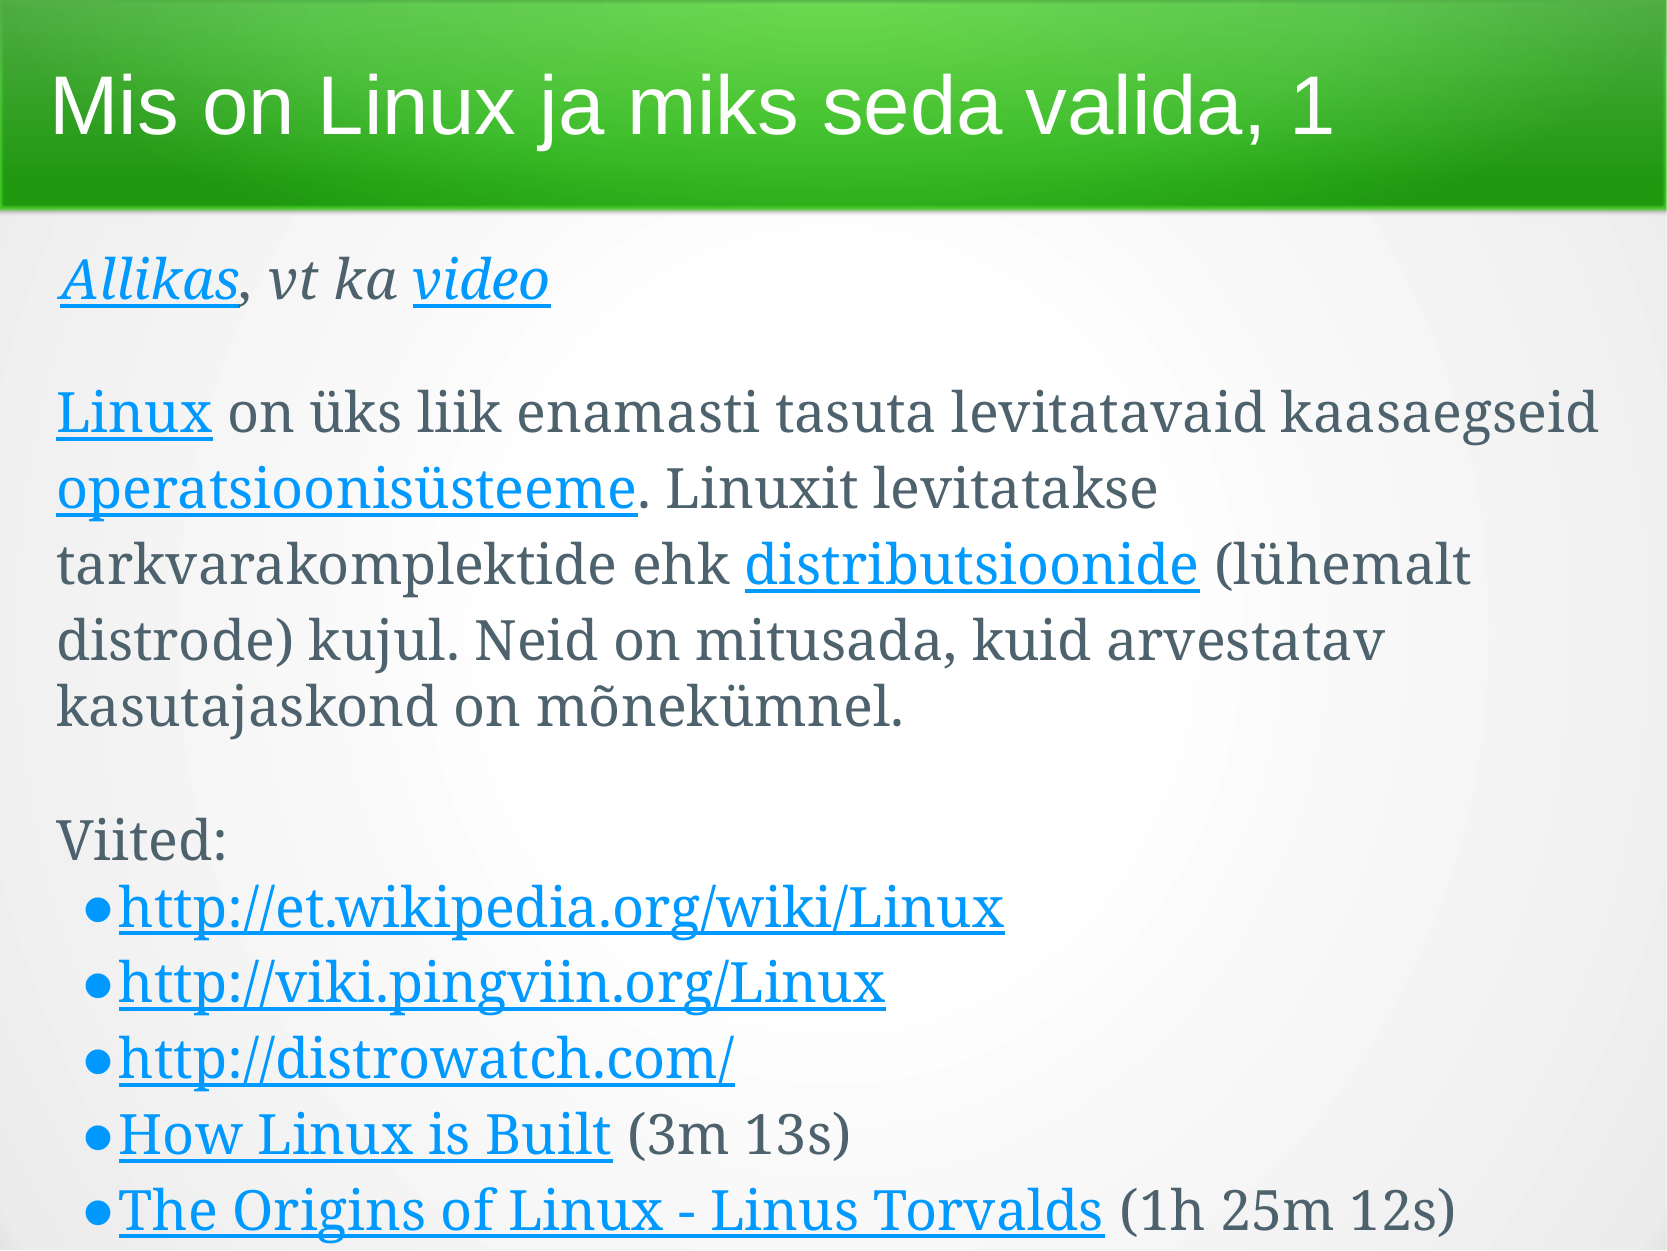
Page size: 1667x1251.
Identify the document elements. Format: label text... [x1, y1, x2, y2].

title Mis on Linux ja miks seda valida, 1 [49, 59, 1633, 153]
text_box Allikas, vt ka video [54, 237, 560, 320]
picture [0, 0, 1667, 1250]
list Linux on üks liik enamasti tasuta levitatavaid kaasaegseid operatsioonisüsteeme. Linuxit levitatakse tarkvarakomplektide ehk distributsioonide (lühemalt distrode) kujul. Neid on mitusada, kuid arvestatav kasutajaskond on mõnekümnel. Viited: http://et.wikipedia.org/wiki/Linux http://viki.pingviin.org/Linux http://distrowatch.com/ How Linux is Built (3m 13s) The Origins of Linux - Linus Torvalds (1h 25m 12s) [50, 370, 1630, 1146]
